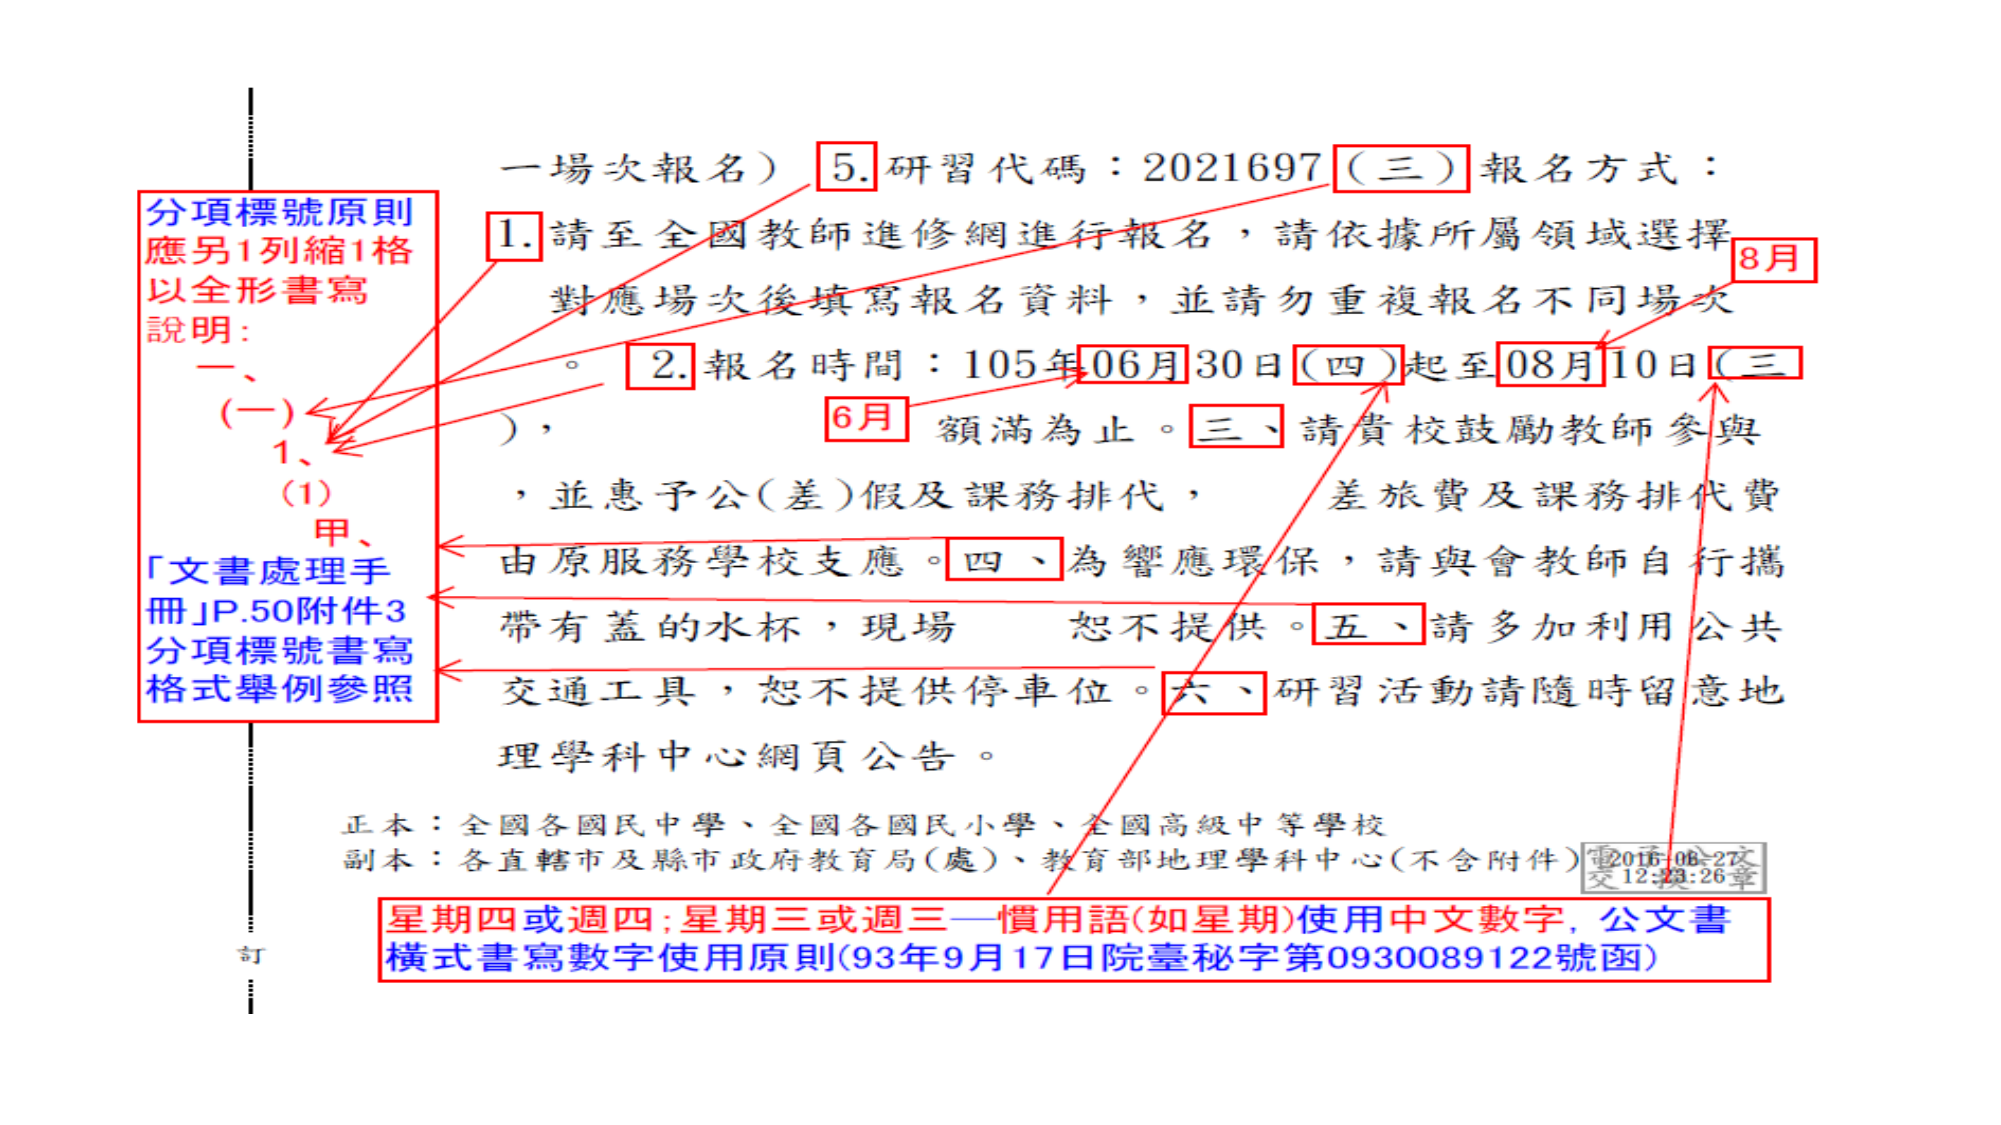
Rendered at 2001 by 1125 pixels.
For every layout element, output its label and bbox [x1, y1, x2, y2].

picture [137, 59, 1863, 1014]
